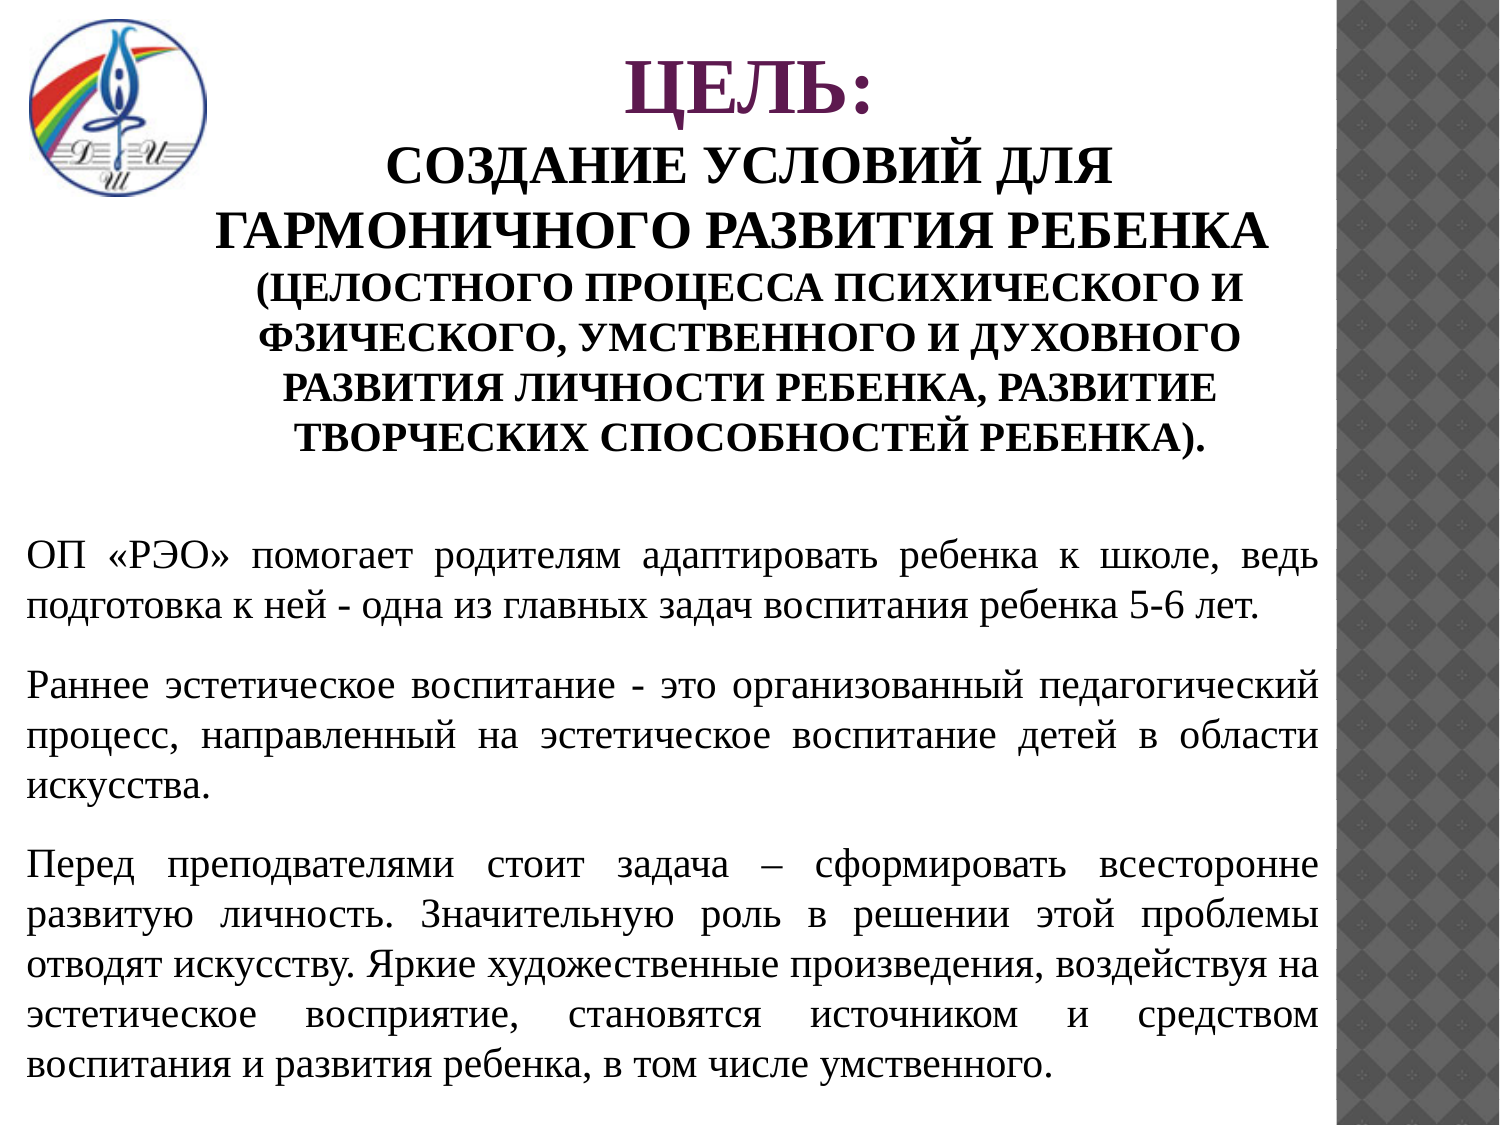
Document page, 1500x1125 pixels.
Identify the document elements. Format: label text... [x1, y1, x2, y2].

list ОП «РЭО» помогает родителям адаптировать ребенка к школе, ведь подготовка к ней - одна из главных задач воспитания ребенка 5-6 лет. Раннее эстетическое воспитание - это организованный педагогический процесс, направленный на эстетическое воспитание детей в области искусства. Перед преподвателями стоит задача – сформировать всесторонне развитую личность. Значительную роль в решении этой проблемы отводят искусству. Яркие художественные произведения, воздействуя на эстетическое восприятие, становятся источником и средством воспитания и развития ребенка, в том числе умственного. [11, 519, 1335, 1083]
title ЦЕЛЬ: СОЗДАНИЕ УСЛОВИЙ ДЛЯ ГАРМОНИЧНОГО РАЗВИТИЯ РЕБЕНКА (ЦЕЛОСТНОГО ПРОЦЕССА ПСИХИЧЕСКОГО И ФЗИЧЕСКОГО, УМСТВЕННОГО И ДУХОВНОГО РАЗВИТИЯ ЛИЧНОСТИ РЕБЕНКА, РАЗВИТИЕ ТВОРЧЕСКИХ СПОСОБНОСТЕЙ РЕБЕНКА). [207, 27, 1312, 142]
picture [1336, 0, 1500, 1125]
picture [29, 19, 207, 197]
